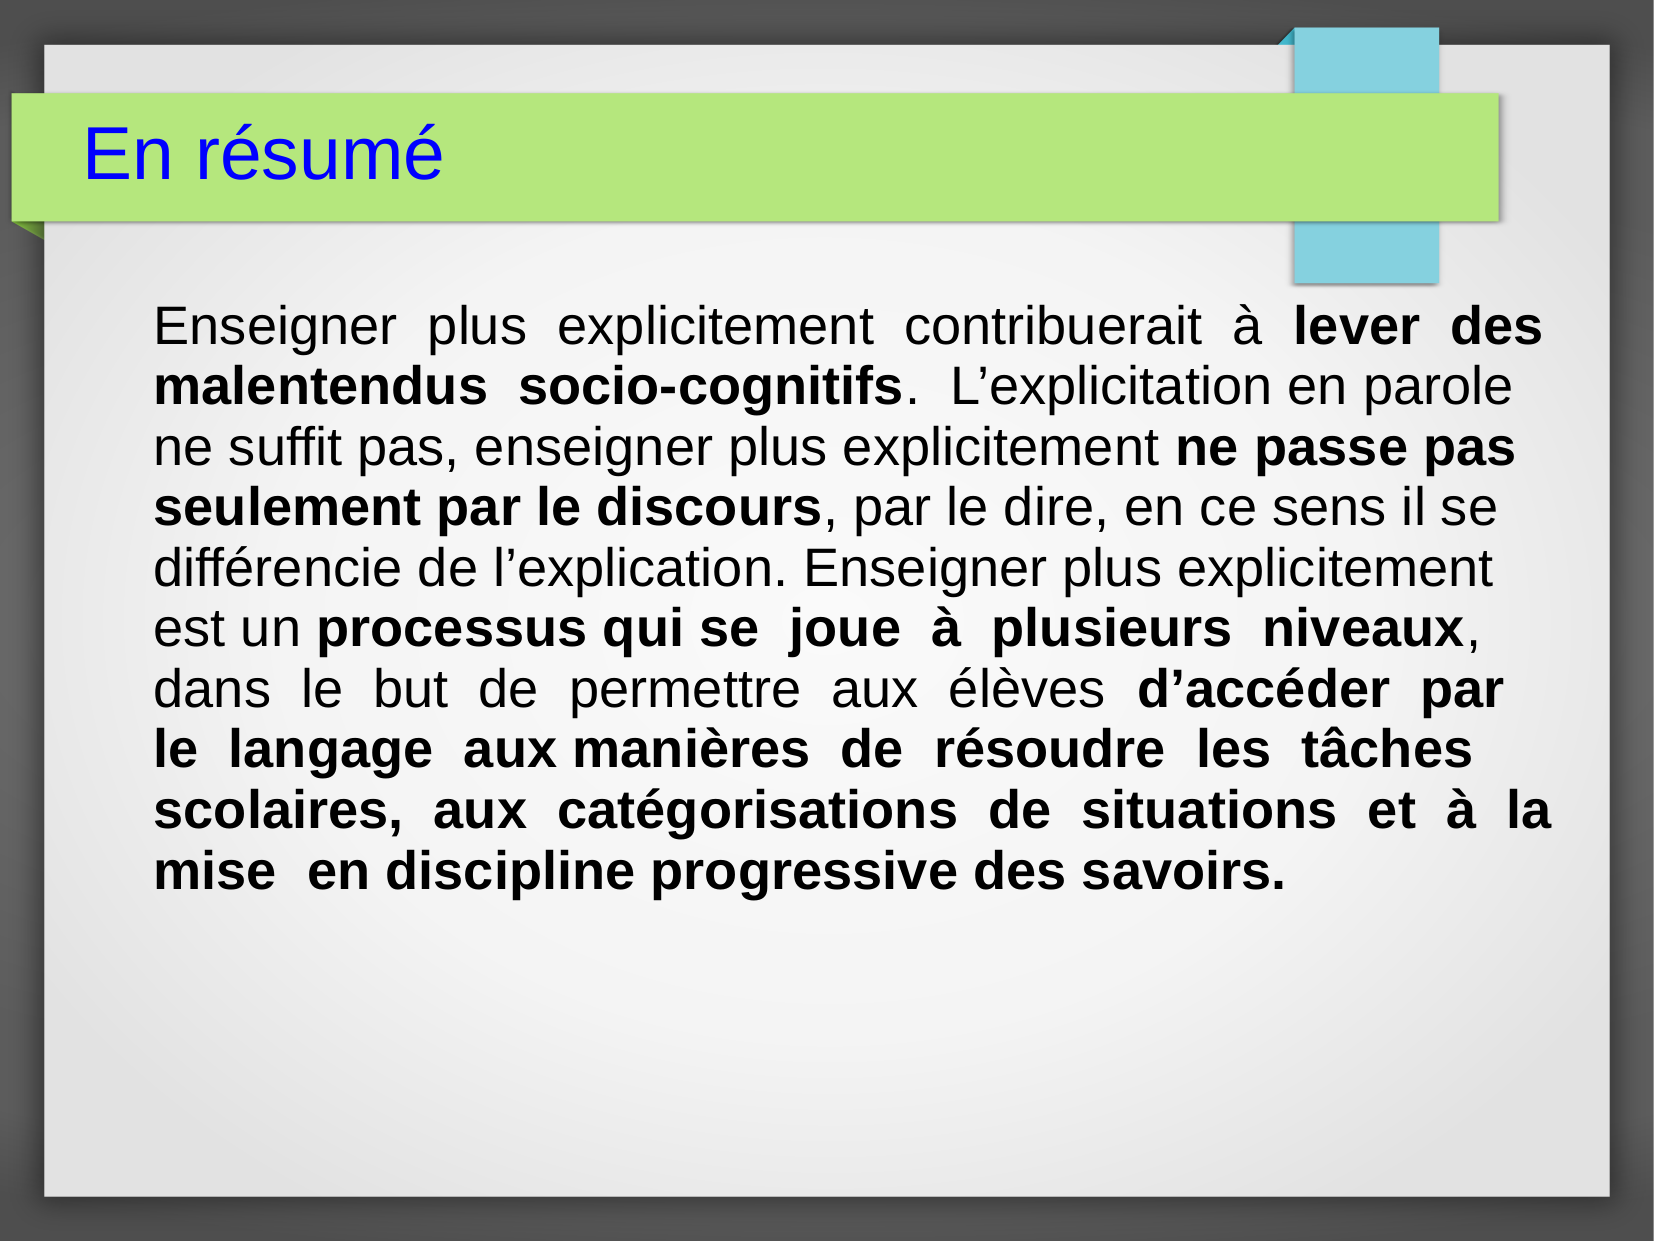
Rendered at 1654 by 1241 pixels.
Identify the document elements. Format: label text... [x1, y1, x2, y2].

picture [0, 0, 1654, 1241]
title En résumé [82, 94, 1264, 213]
list Enseigner plus explicitement contribuerait à lever des malentendus socio-cognitifs. L’explicitation en parole ne suffit pas, enseigner plus explicitement ne passe pas seulement par le discours, par le dire, en ce sens il se différencie de l’explication. Enseigner plus explicitement est un processus qui se joue à plusieurs niveaux, dans le but de permettre aux élèves d’accéder par le langage aux manières de résoudre les tâches scolaires, aux catégorisations de situations et à la mise en discipline progressive des savoirs. [82, 295, 1571, 1015]
